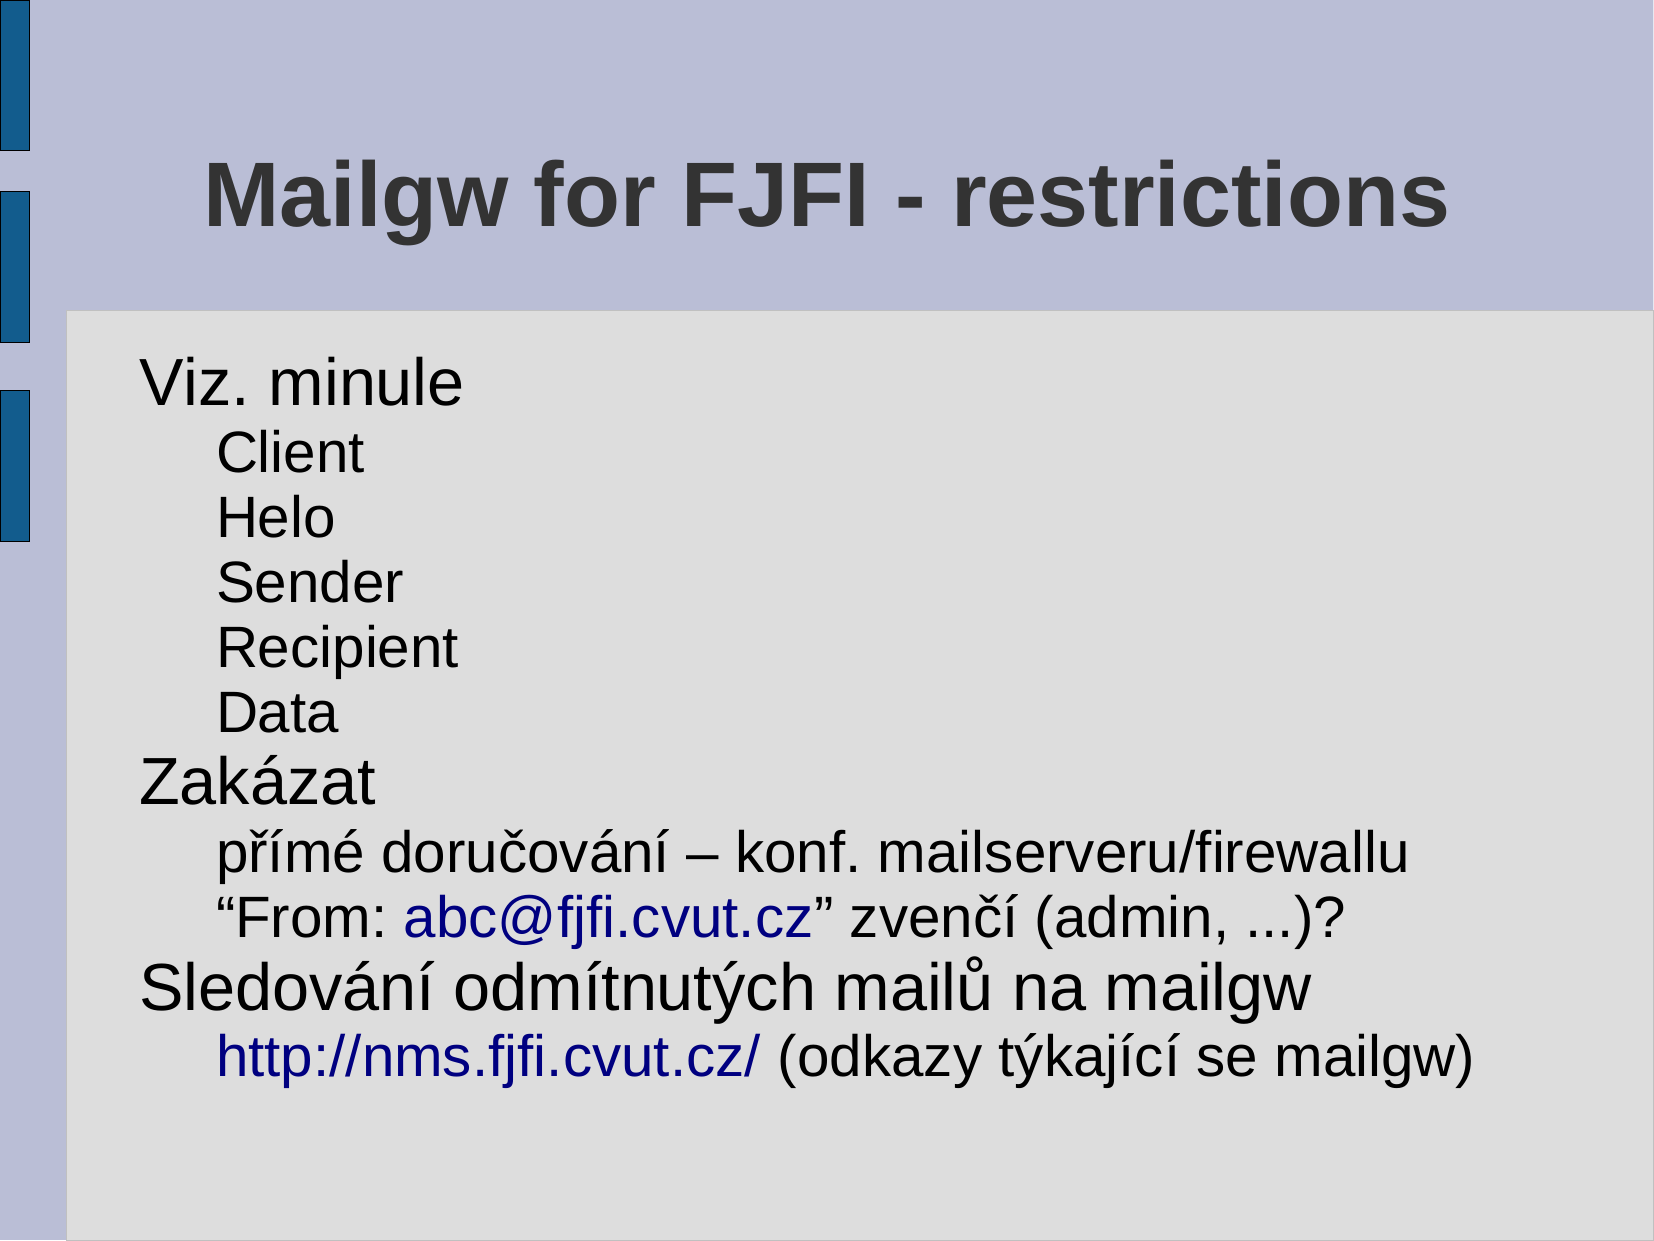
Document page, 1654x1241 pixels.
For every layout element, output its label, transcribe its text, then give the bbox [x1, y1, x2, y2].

title Mailgw for FJFI - restrictions [121, 91, 1534, 299]
list Viz. minule Client Helo Sender Recipient Data Zakázat přímé doručování – konf. mailserveru/firewallu “From: abc@fjfi.cvut.cz” zvenčí (admin, ...)? Sledování odmítnutých mailů na mailgw http://nms.fjfi.cvut.cz/ (odkazy týkající se mailgw) [121, 344, 1534, 1152]
